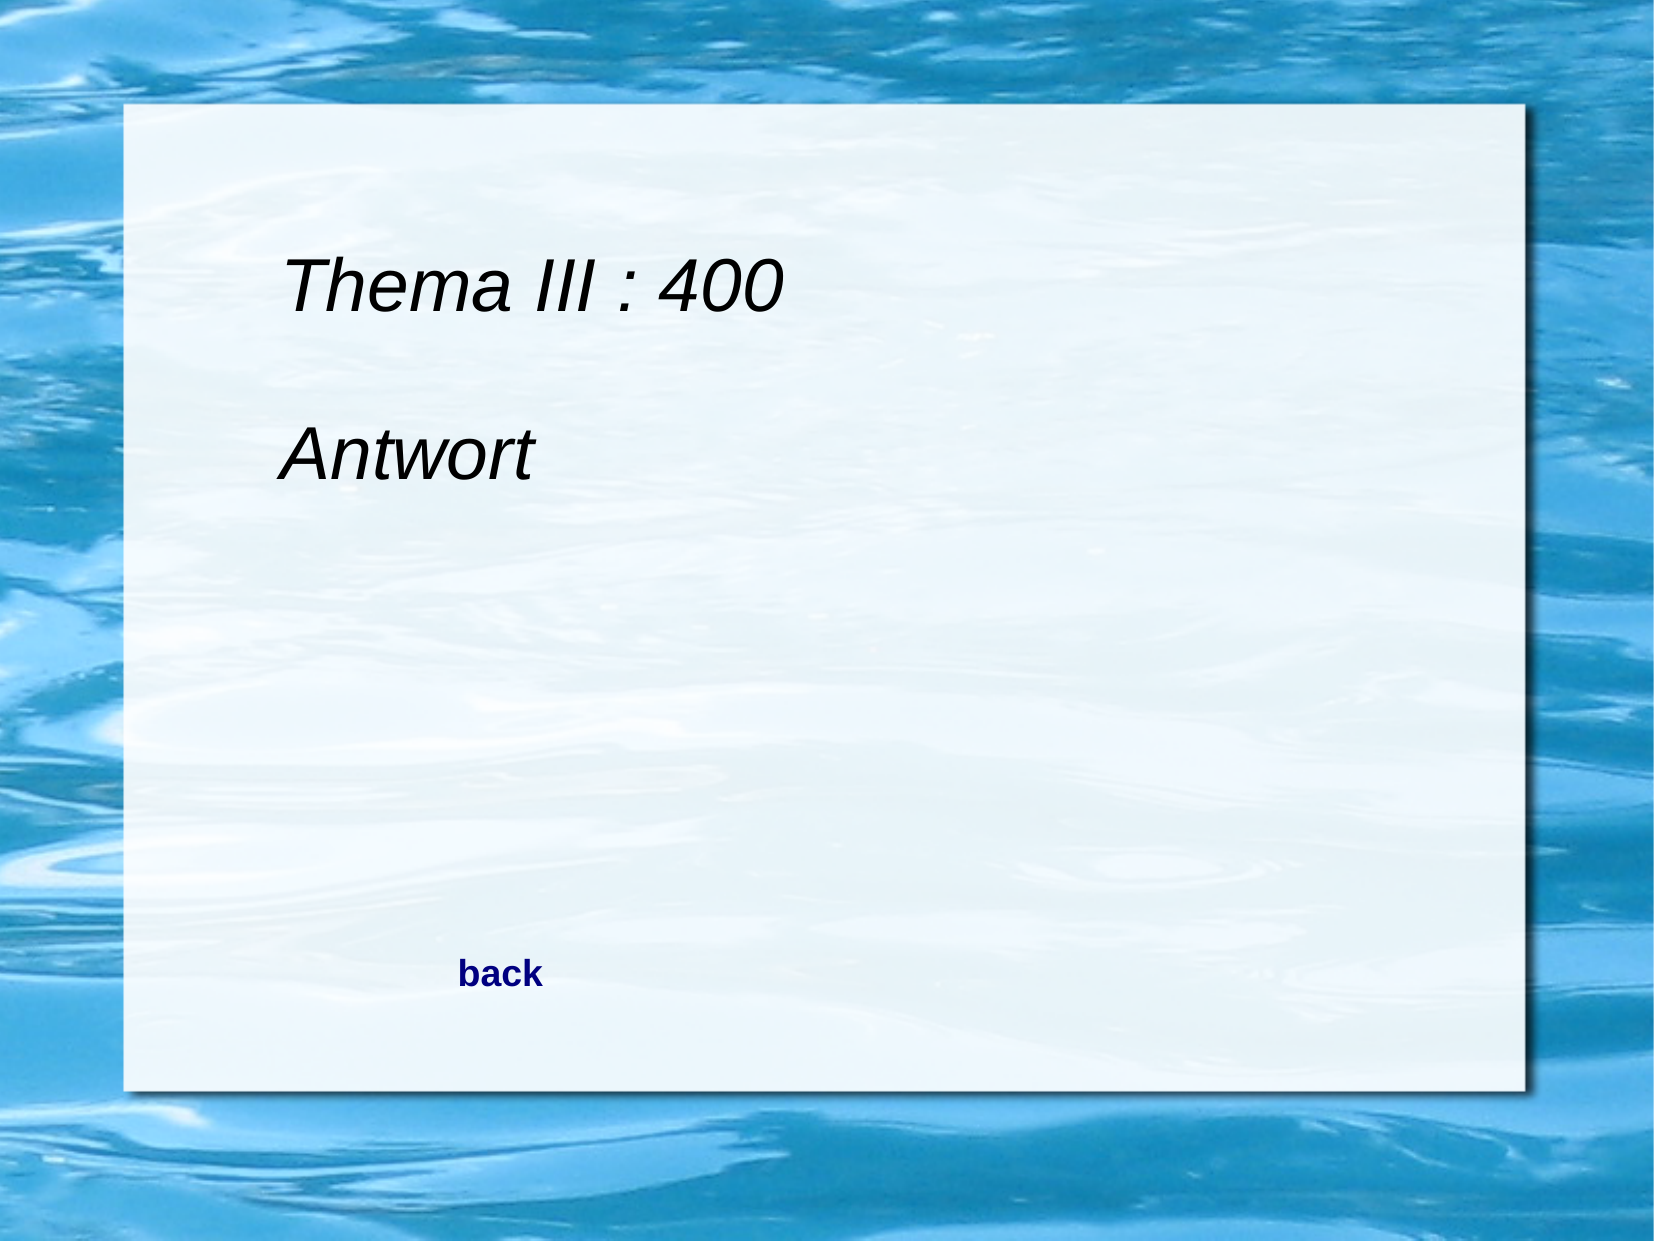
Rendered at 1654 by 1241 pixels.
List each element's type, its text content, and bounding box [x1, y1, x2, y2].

picture [0, 0, 1654, 1241]
text_box Thema III : 400 Antwort [265, 236, 1418, 503]
text_box back [442, 944, 621, 1003]
